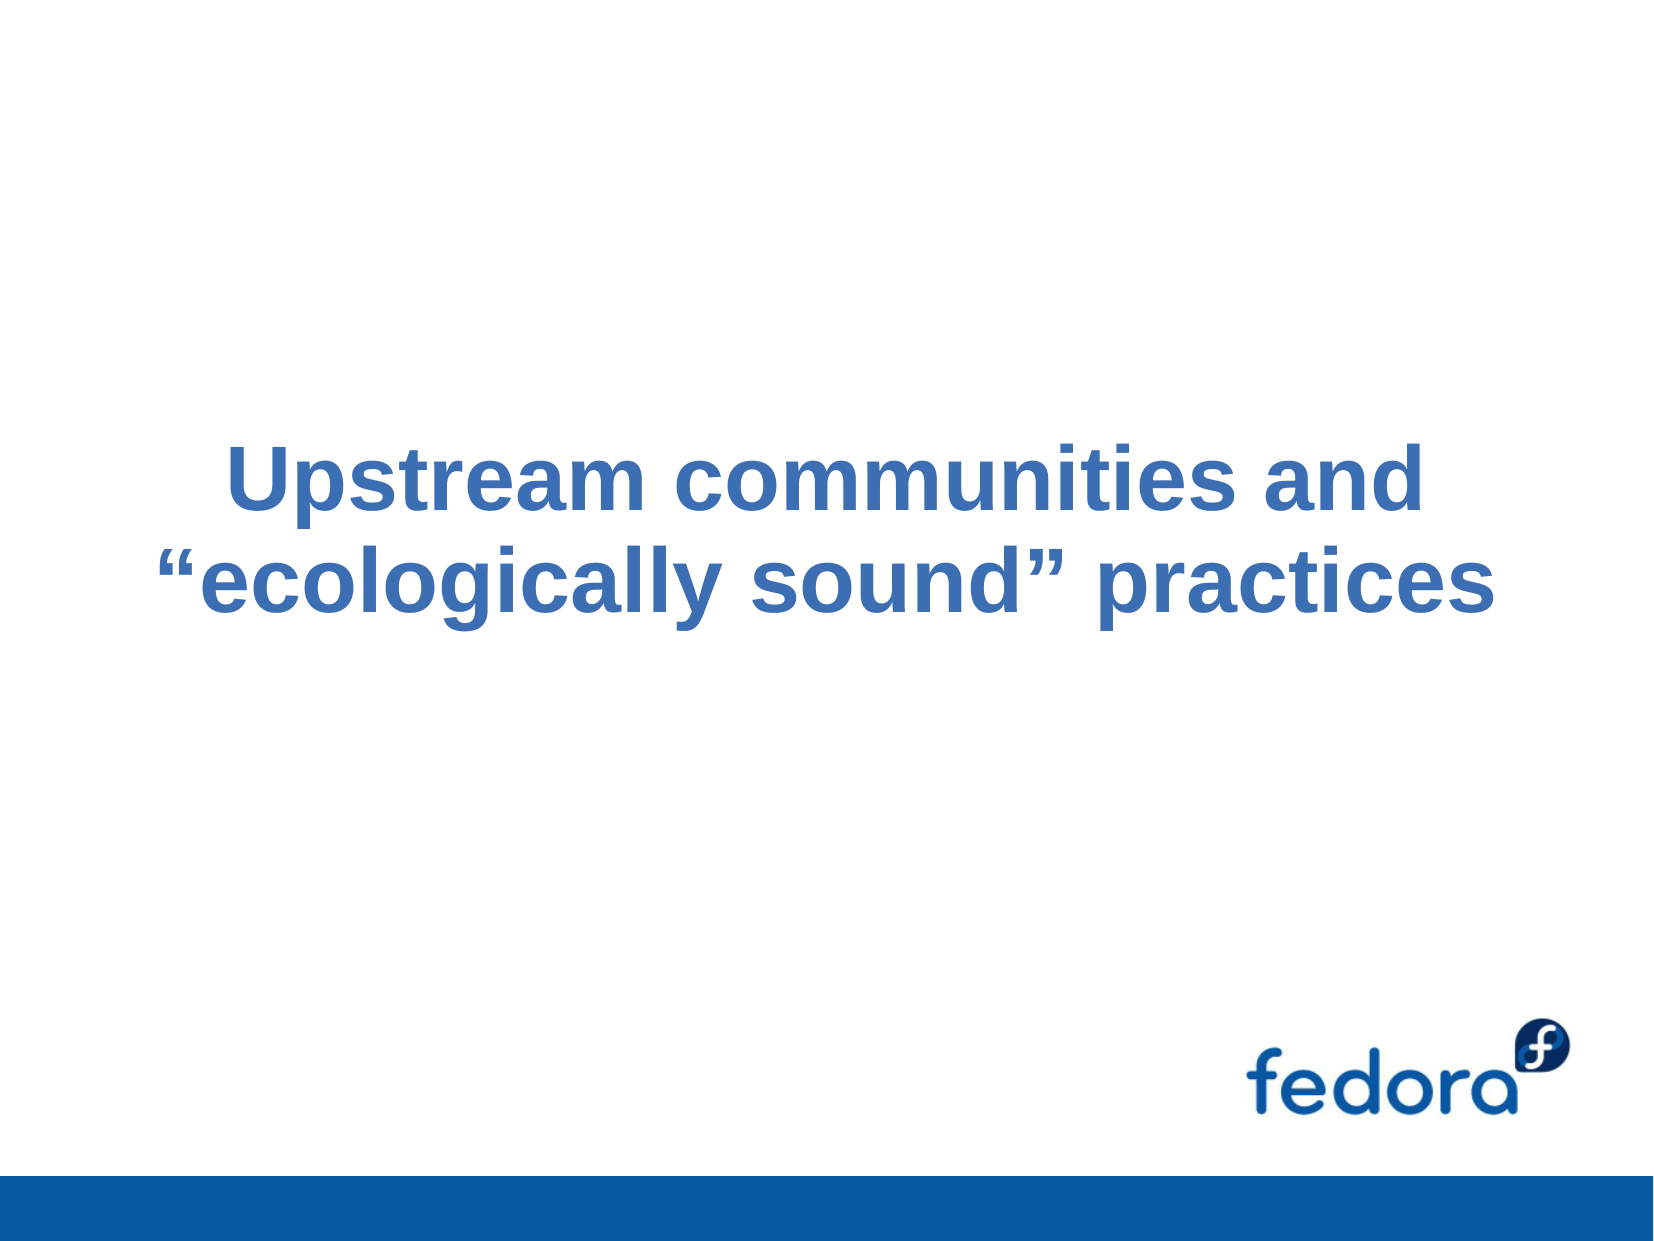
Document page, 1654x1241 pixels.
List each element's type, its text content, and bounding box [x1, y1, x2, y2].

subtitle Upstream communities and “ecologically sound” practices [82, 56, 1571, 1102]
picture [0, 1176, 1654, 1241]
picture [1237, 1010, 1576, 1125]
